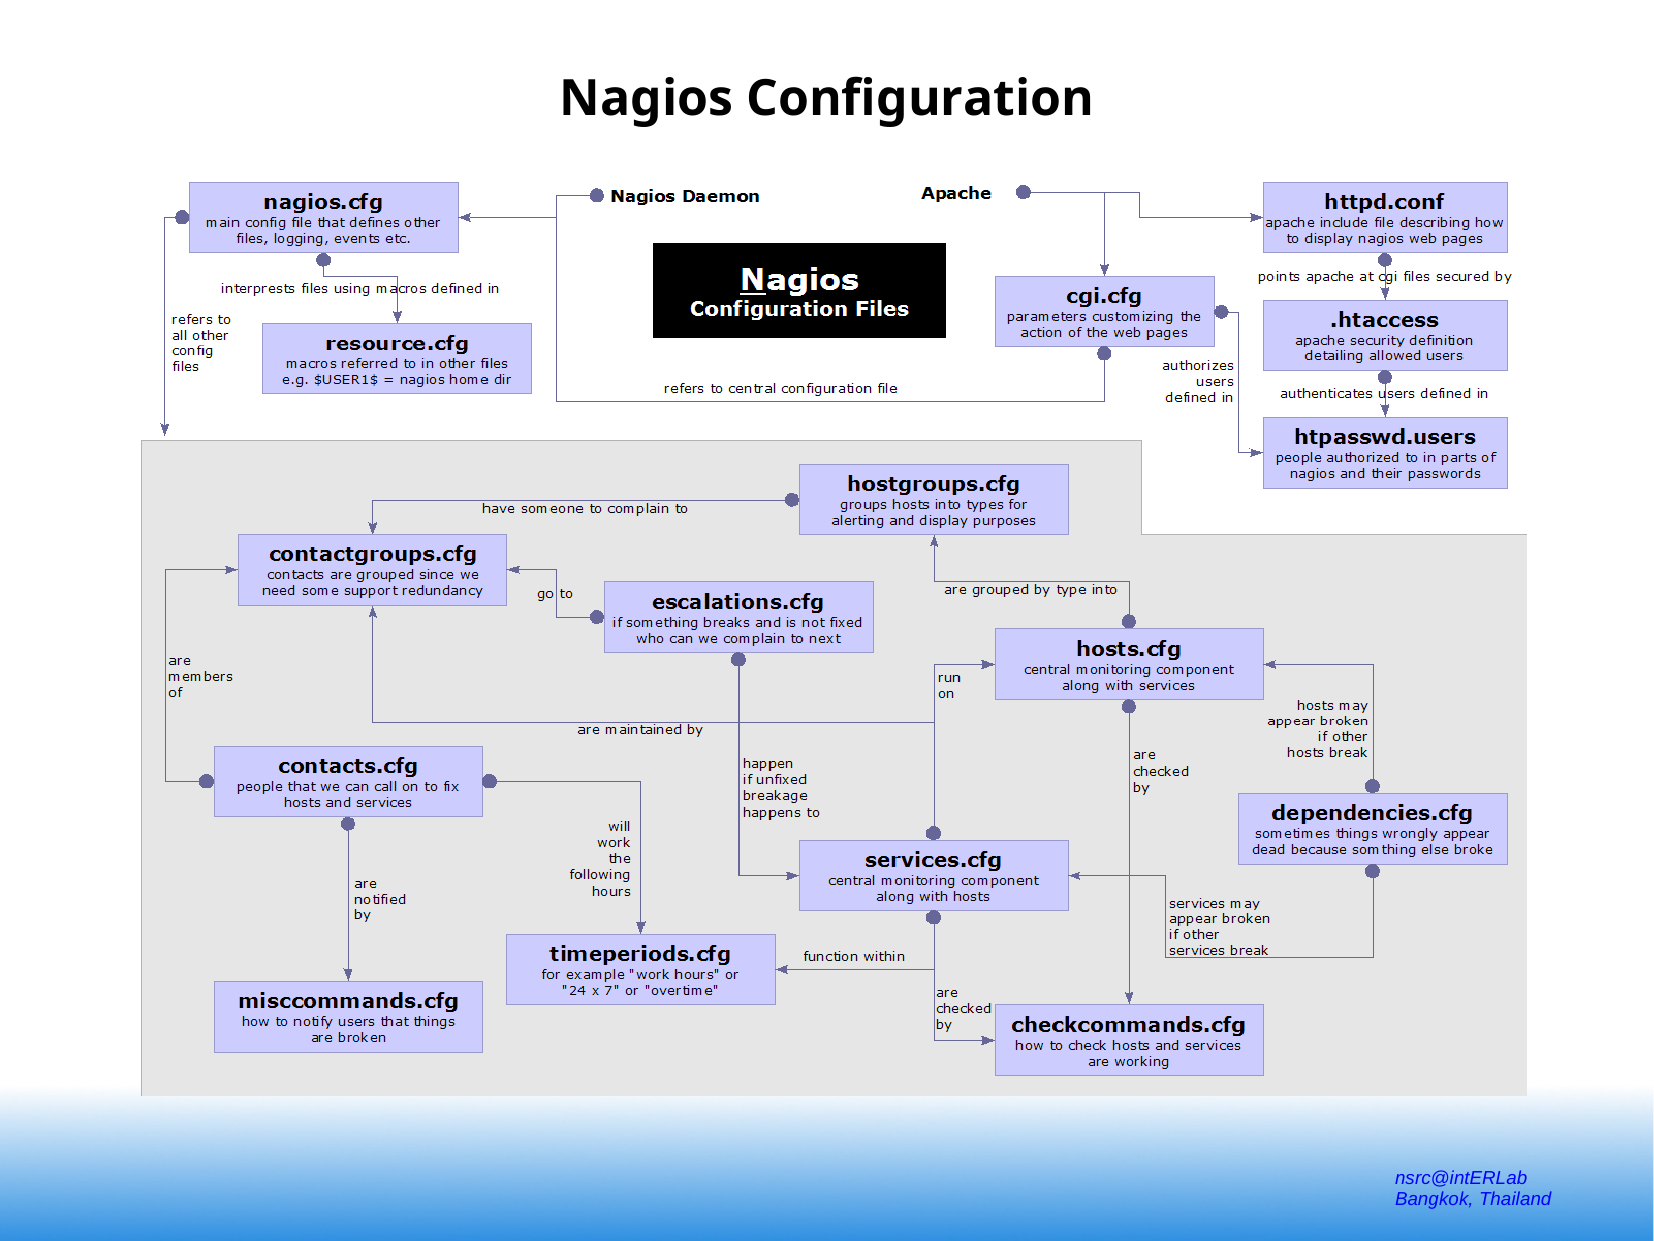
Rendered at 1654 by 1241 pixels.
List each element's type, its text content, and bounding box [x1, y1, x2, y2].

title Nagios Configuration [121, 55, 1534, 137]
picture [0, 158, 1654, 1241]
